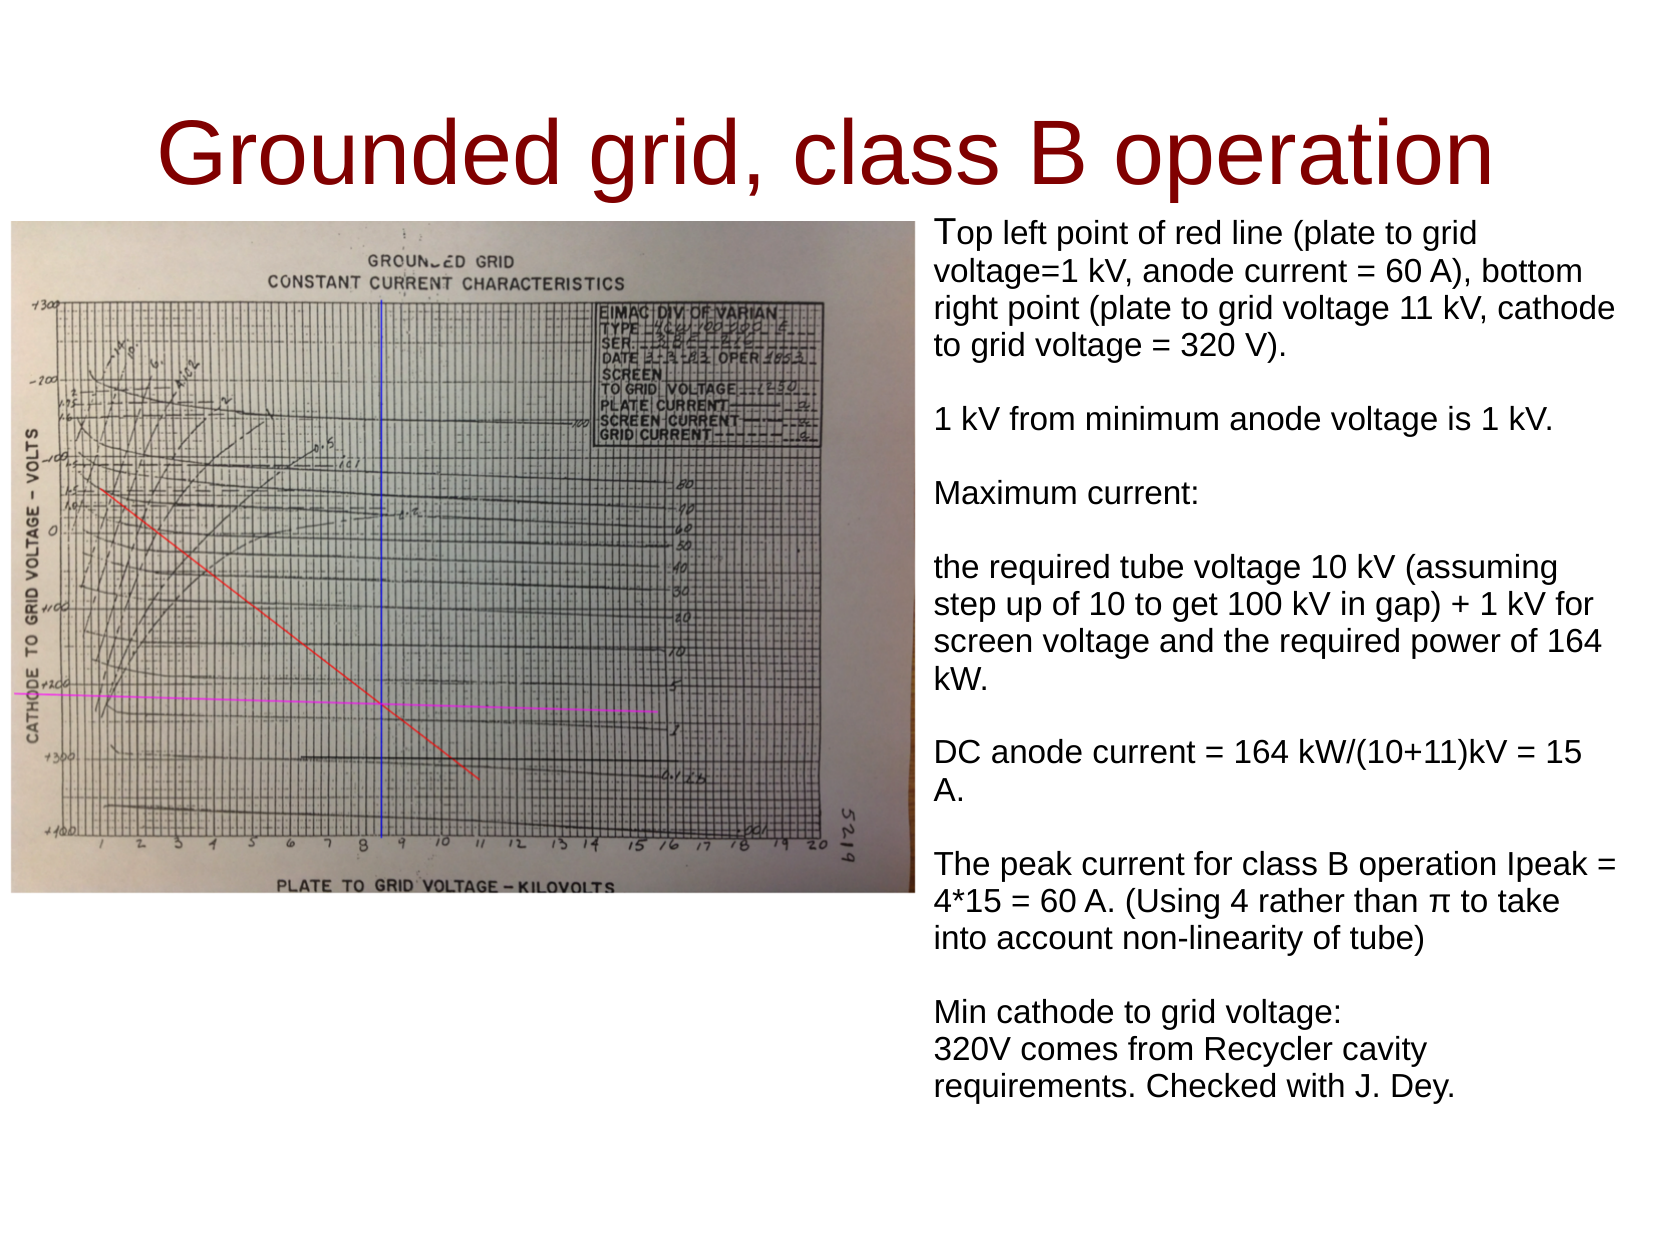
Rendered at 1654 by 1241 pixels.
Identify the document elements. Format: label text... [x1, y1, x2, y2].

picture [7, 221, 918, 897]
title Grounded grid, class B operation [82, 49, 1571, 221]
text_box Top left point of red line (plate to grid voltage=1 kV, anode current = 60 A), bottom right point (plate to grid voltage 11 kV, cathode to grid voltage = 320 V). 1 kV from minimum anode voltage is 1 kV. Maximum current: the required tube voltage 10 kV (assuming step up of 10 to get 100 kV in gap) + 1 kV for screen voltage and the required power of 164 kW. DC anode current = 164 kW/(10+11)kV = 15 A. The peak current for class B operation Ipeak = 4*15 = 60 A. (Using 4 rather than π to take into account non-linearity of tube) Min cathode to grid voltage: 320V comes from Recycler cavity requirements. Checked with J. Dey. [918, 203, 1633, 1186]
